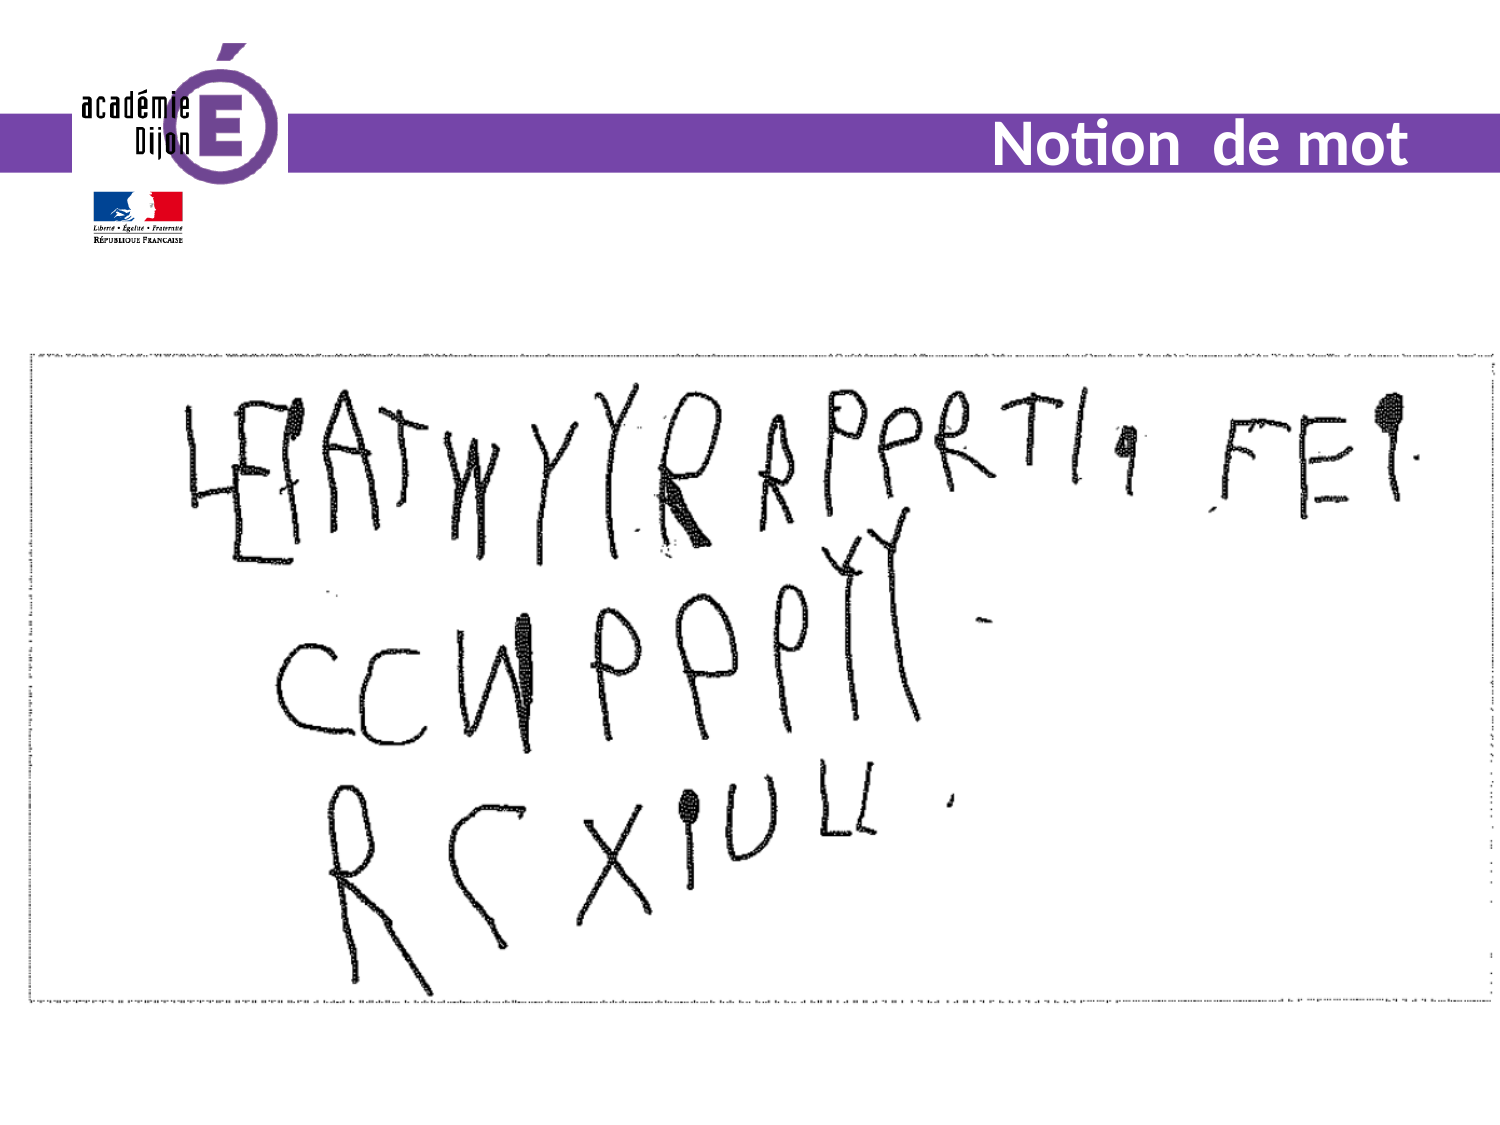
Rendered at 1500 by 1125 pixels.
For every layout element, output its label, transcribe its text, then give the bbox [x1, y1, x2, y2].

text_box Notion de mot [360, 45, 1426, 233]
picture [82, 43, 278, 243]
picture [26, 349, 1500, 1008]
